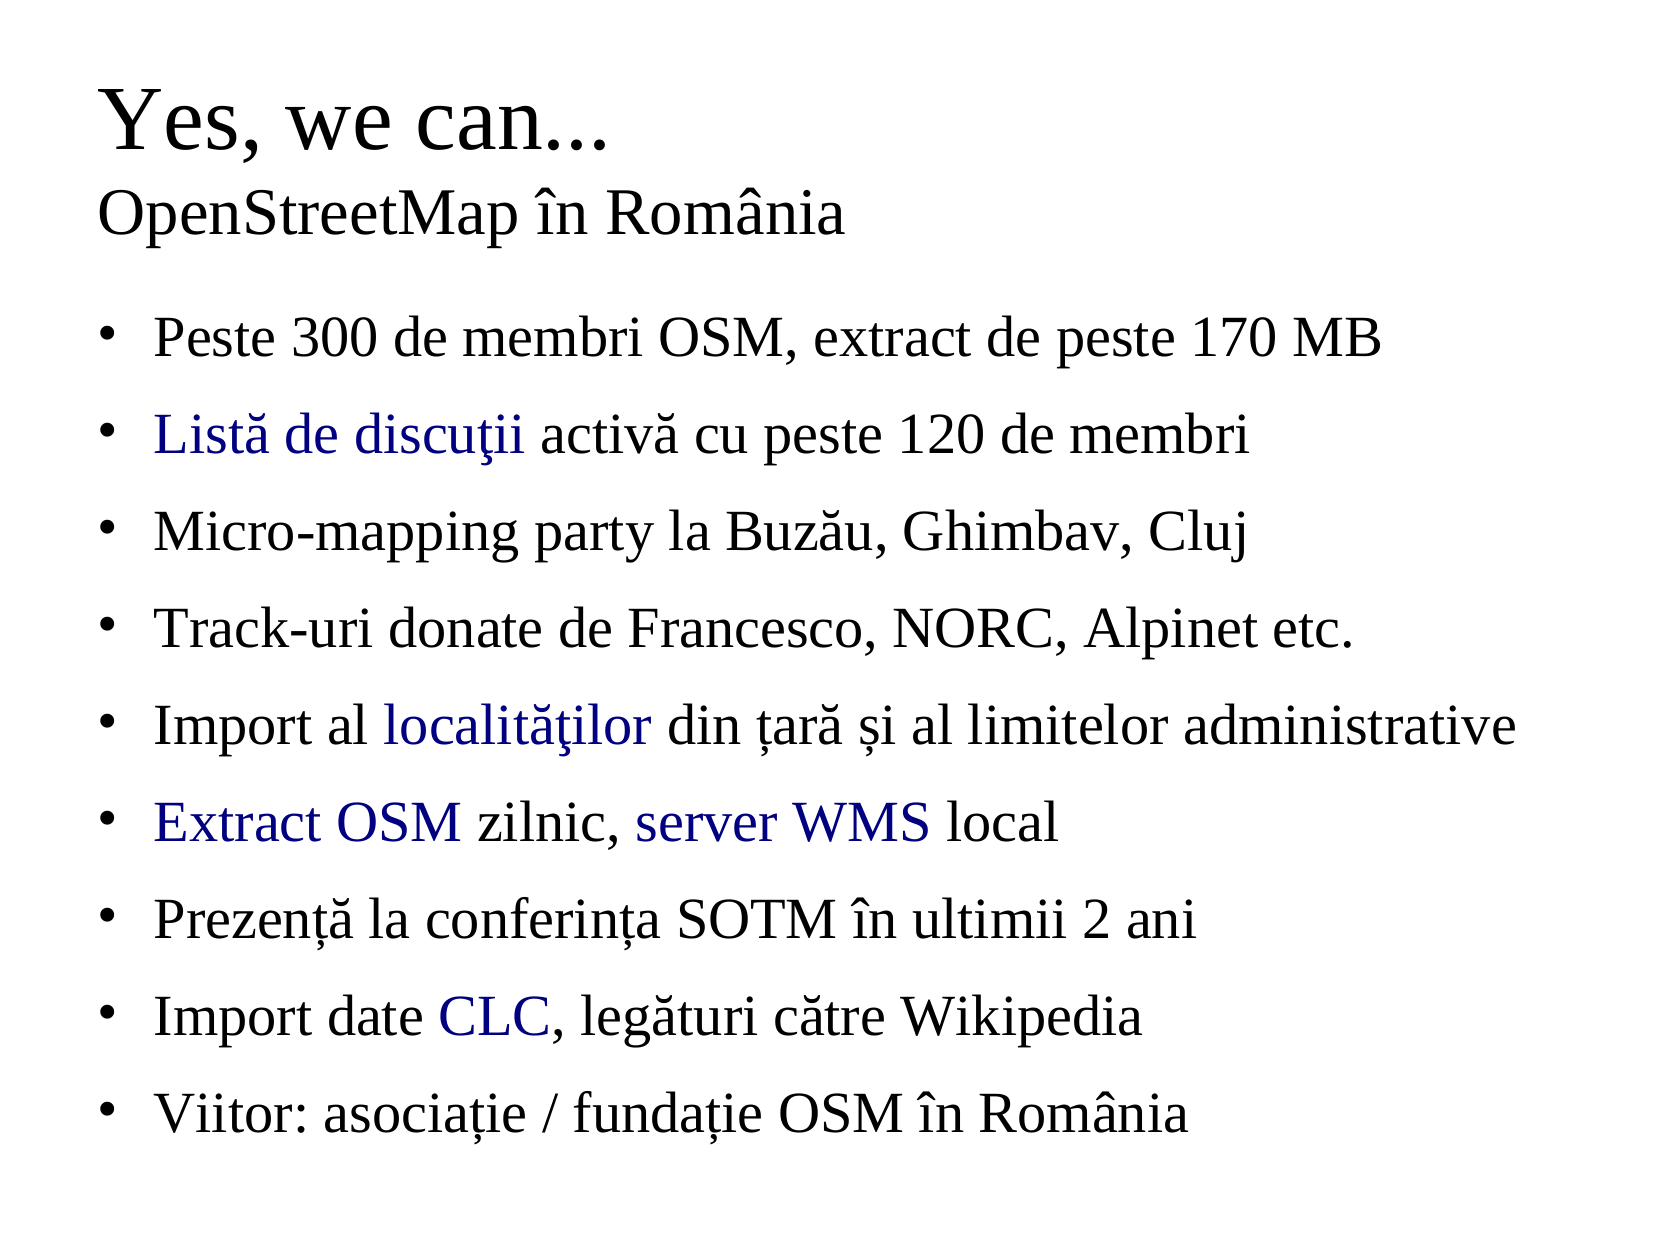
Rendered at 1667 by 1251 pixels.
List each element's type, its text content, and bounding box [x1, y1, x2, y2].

list Peste 300 de membri OSM, extract de peste 170 MB Listă de discuţii activă cu peste 120 de membri Micro-mapping party la Buzău, Ghimbav, Cluj Track-uri donate de Francesco, NORC, Alpinet etc. Import al localităţilor din țară și al limitelor administrative Extract OSM zilnic, server WMS local Prezență la conferința SOTM în ultimii 2 ani Import date CLC, legături către Wikipedia Viitor: asociație / fundație OSM în România [82, 290, 1571, 1152]
title Yes, we can... OpenStreetMap în România [82, 41, 1571, 265]
